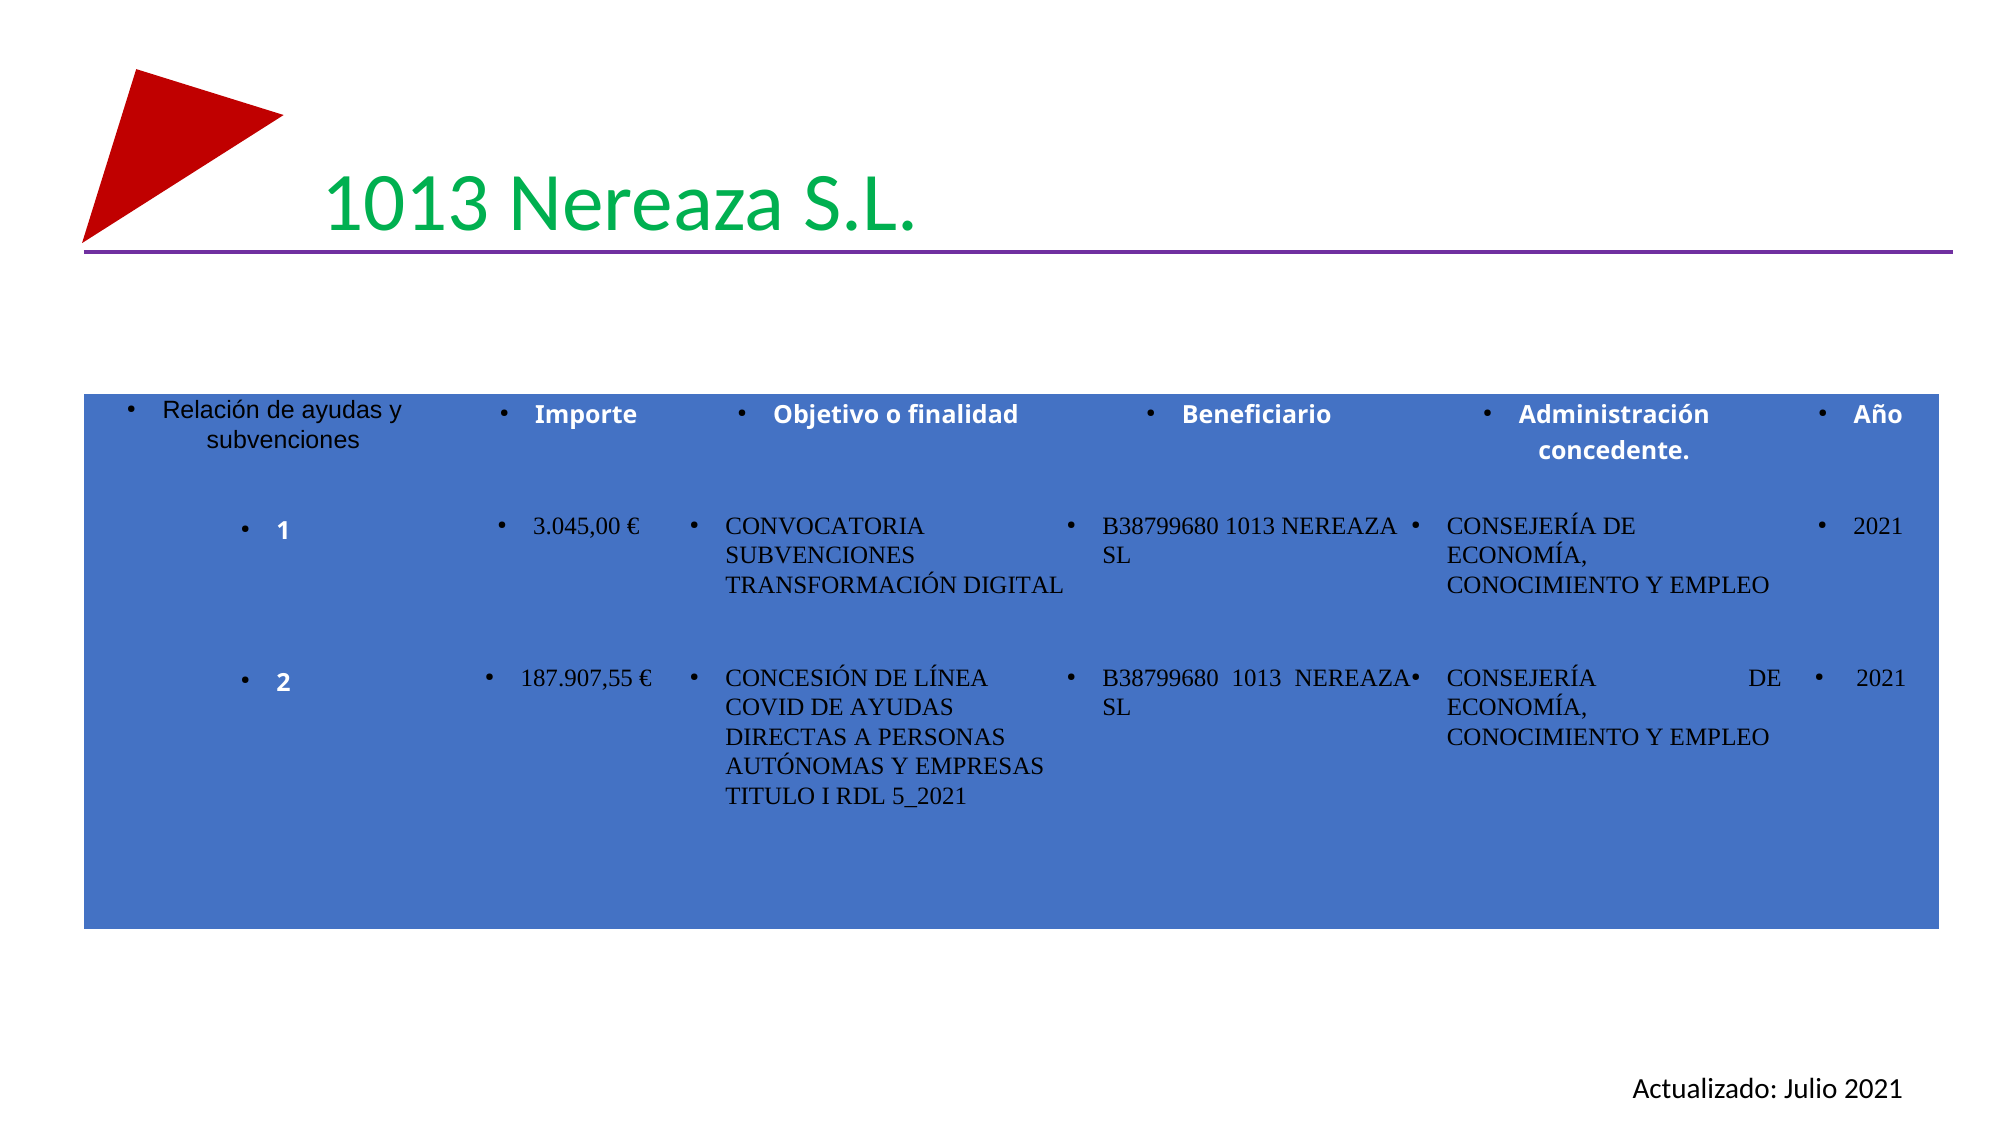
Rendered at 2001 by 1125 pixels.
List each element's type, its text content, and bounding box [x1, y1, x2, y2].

table_cell 3.045,00 € [447, 510, 690, 662]
text_box 1013 Nereaza S.L. [306, 139, 941, 256]
table_cell CONSEJERÍA DE ECONOMÍA, CONOCIMIENTO Y EMPLEO [1411, 662, 1782, 929]
table_cell CONCESIÓN DE LÍNEA COVID DE AYUDAS DIRECTAS A PERSONAS AUTÓNOMAS Y EMPRESAS TITULO I RDL 5_2021 [690, 662, 1067, 929]
table_header Relación de ayudas y subvenciones [84, 394, 447, 510]
text_box [83, 70, 282, 241]
table_header Administración concedente. [1411, 394, 1782, 510]
table_cell B38799680 1013 NEREAZA SL [1067, 662, 1411, 929]
text_box Actualizado: Julio 2021 [1617, 1061, 1923, 1113]
table_cell 2021 [1782, 510, 1939, 662]
table_header Importe [447, 394, 690, 510]
table_cell 2021 [1782, 662, 1939, 929]
table_cell CONSEJERÍA DE ECONOMÍA, CONOCIMIENTO Y EMPLEO [1411, 510, 1782, 662]
table_cell B38799680 1013 NEREAZA SL [1067, 510, 1411, 662]
table_header Año [1782, 394, 1939, 510]
table_header Beneficiario [1067, 394, 1411, 510]
table_cell 2 [84, 662, 447, 929]
table_cell 1 [84, 510, 447, 662]
table_cell 187.907,55 € [447, 662, 690, 929]
table_header Objetivo o finalidad [690, 394, 1067, 510]
table_cell CONVOCATORIA SUBVENCIONES TRANSFORMACIÓN DIGITAL [690, 510, 1067, 662]
